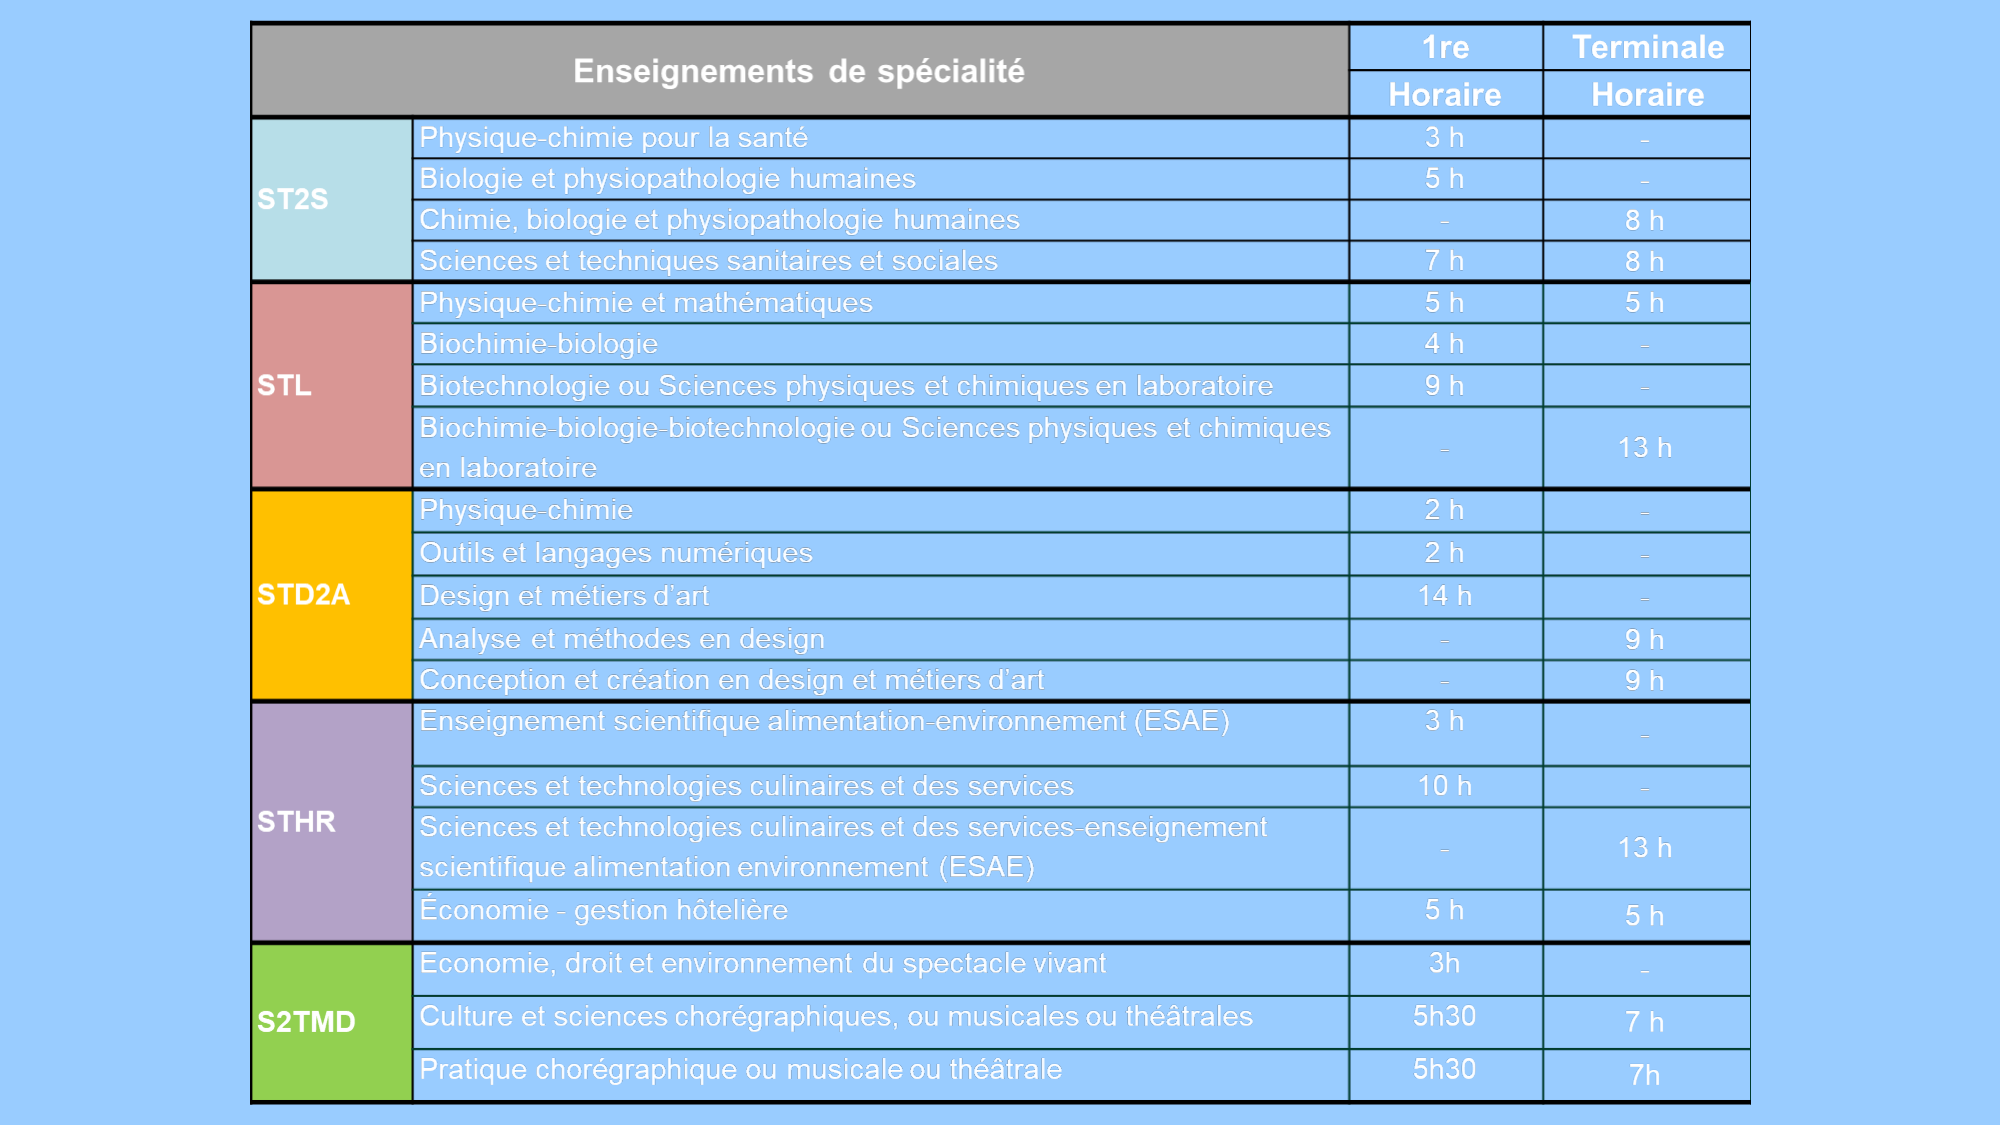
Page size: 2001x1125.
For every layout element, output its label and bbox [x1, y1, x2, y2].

picture [250, 16, 1751, 1110]
